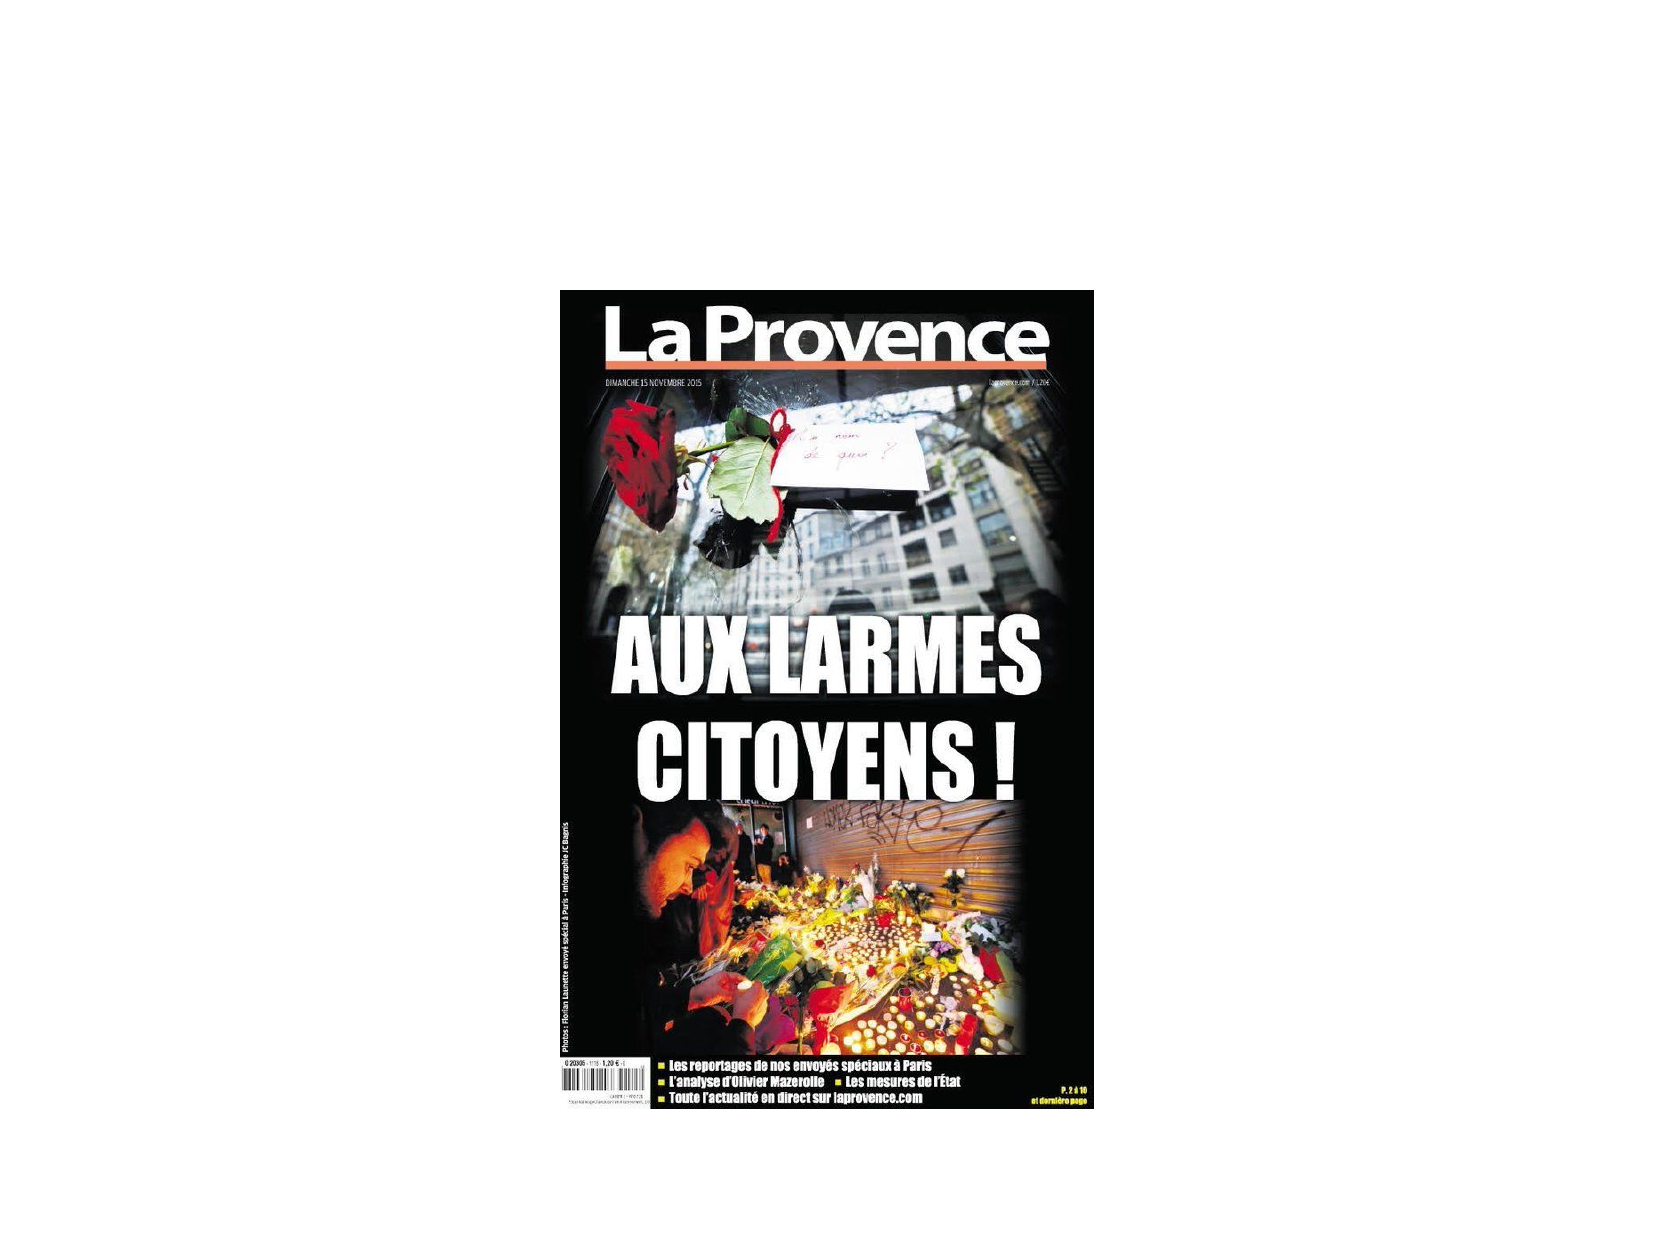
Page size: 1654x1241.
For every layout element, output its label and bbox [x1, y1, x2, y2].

picture [560, 290, 1094, 1109]
